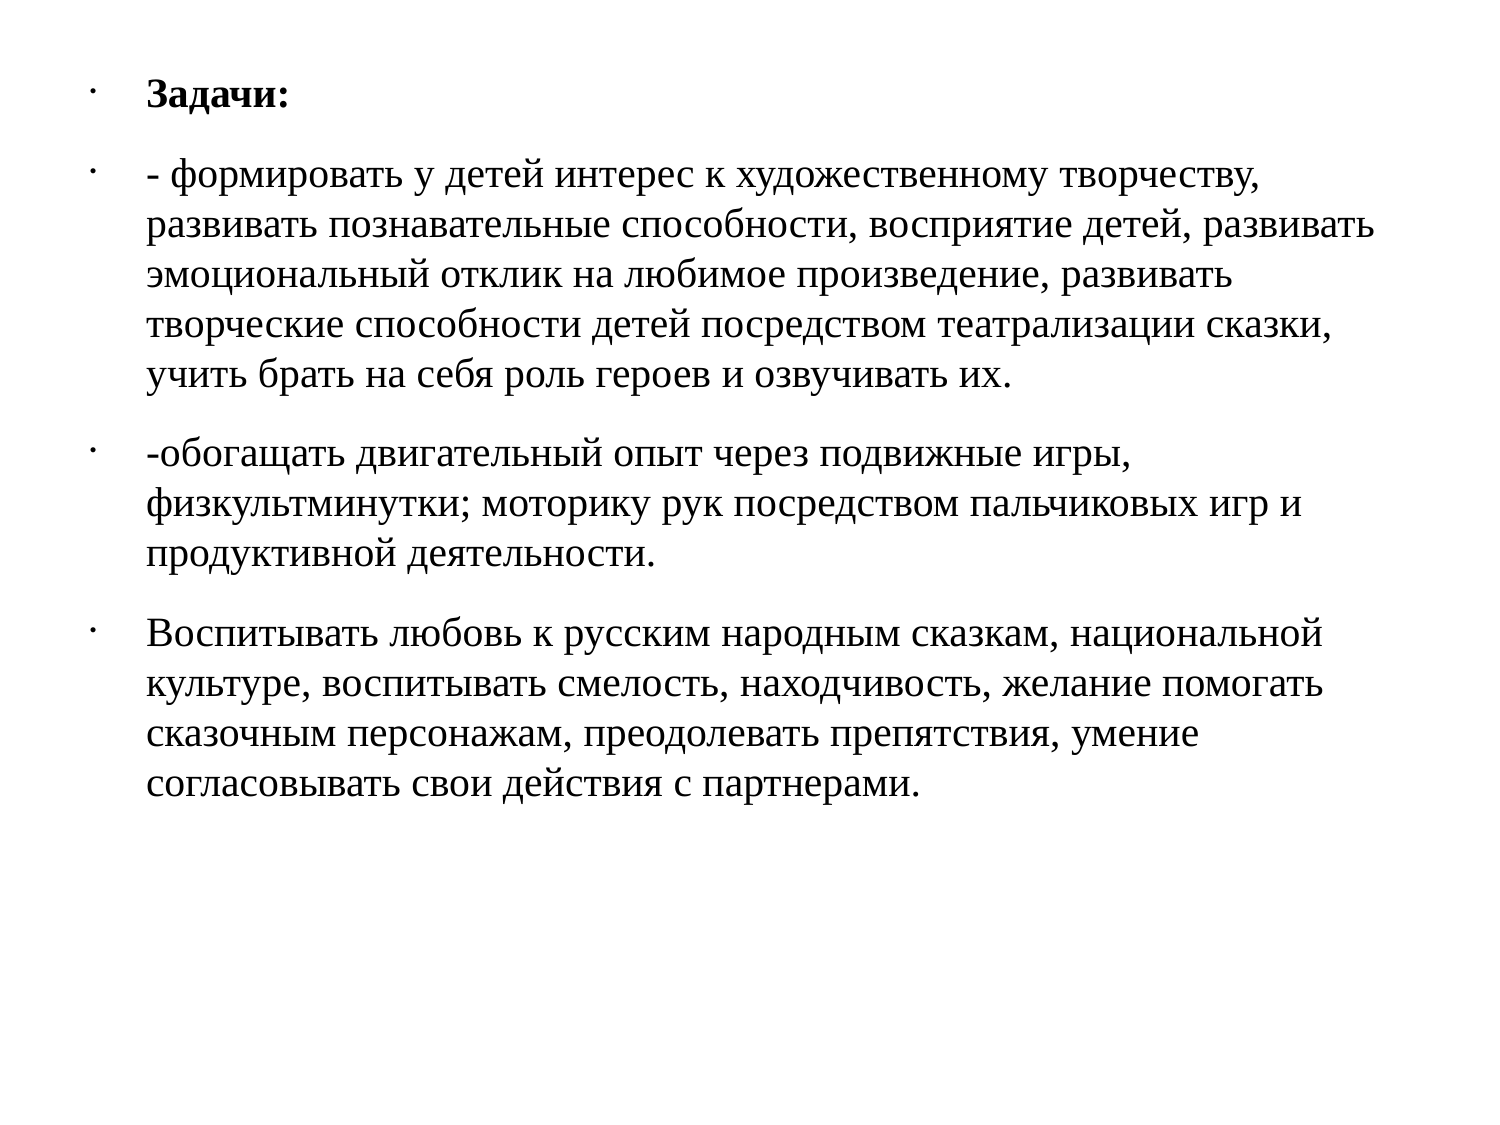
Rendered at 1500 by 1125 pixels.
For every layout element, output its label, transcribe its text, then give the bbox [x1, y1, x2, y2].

list Задачи: - формировать у детей интерес к художественному творчеству, развивать познавательные способности, восприятие детей, развивать эмоциональный отклик на любимое произведение, развивать творческие способности детей посредством театрализации сказки, учить брать на себя роль героев и озвучивать их. -обогащать двигательный опыт через подвижные игры, физкультминутки; моторику рук посредством пальчиковых игр и продуктивной деятельности. Воспитывать любовь к русским народным сказкам, национальной культуре, воспитывать смелость, находчивость, желание помогать сказочным персонажам, преодолевать препятствия, умение согласовывать свои действия с партнерами. [75, 58, 1425, 1005]
